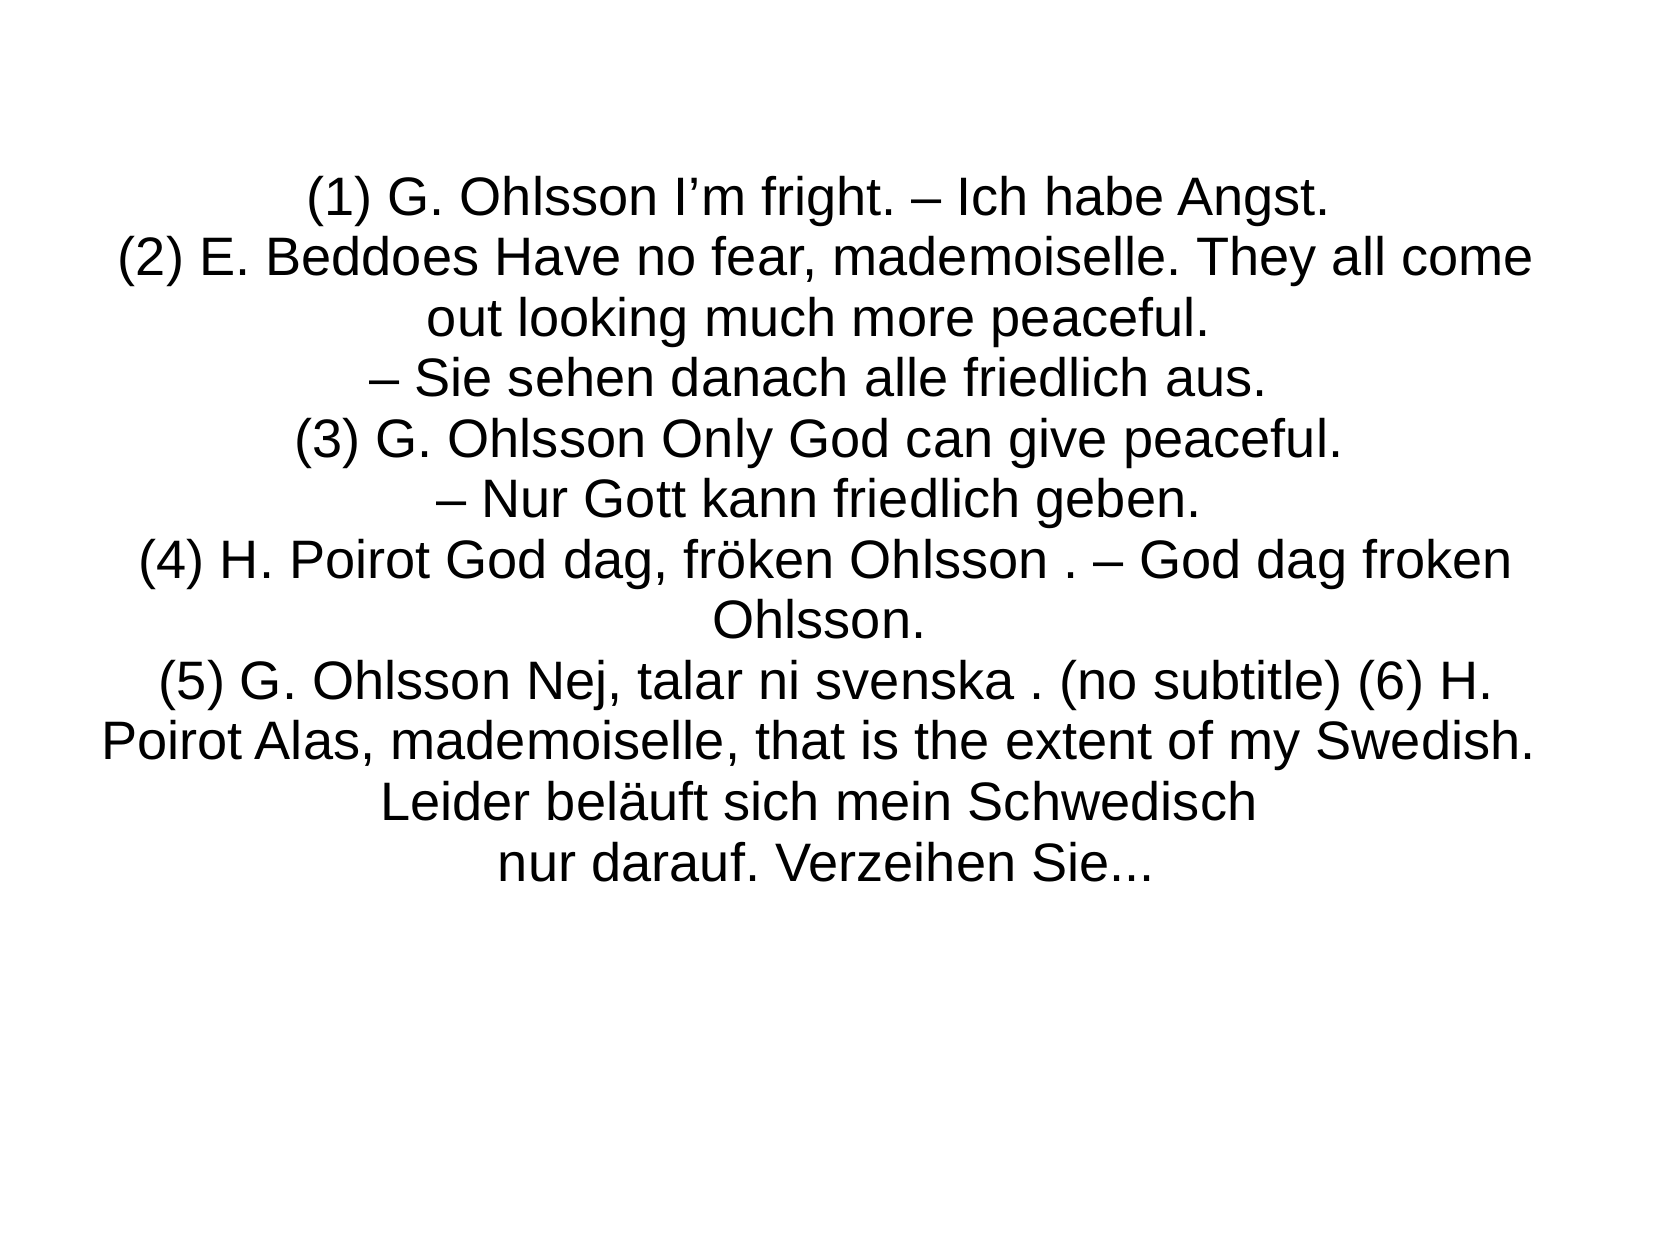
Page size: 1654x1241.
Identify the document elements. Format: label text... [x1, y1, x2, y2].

subtitle (1) G. Ohlsson I’m fright. – Ich habe Angst. (2) E. Beddoes Have no fear, mademoiselle. They all come out looking much more peaceful. – Sie sehen danach alle friedlich aus. (3) G. Ohlsson Only God can give peaceful. – Nur Gott kann friedlich geben. (4) H. Poirot God dag, fröken Ohlsson . – God dag froken Ohlsson. (5) G. Ohlsson Nej, talar ni svenska . (no subtitle) (6) H. Poirot Alas, mademoiselle, that is the extent of my Swedish. Leider beläuft sich mein Schwedisch nur darauf. Verzeihen Sie... [82, 49, 1571, 1010]
